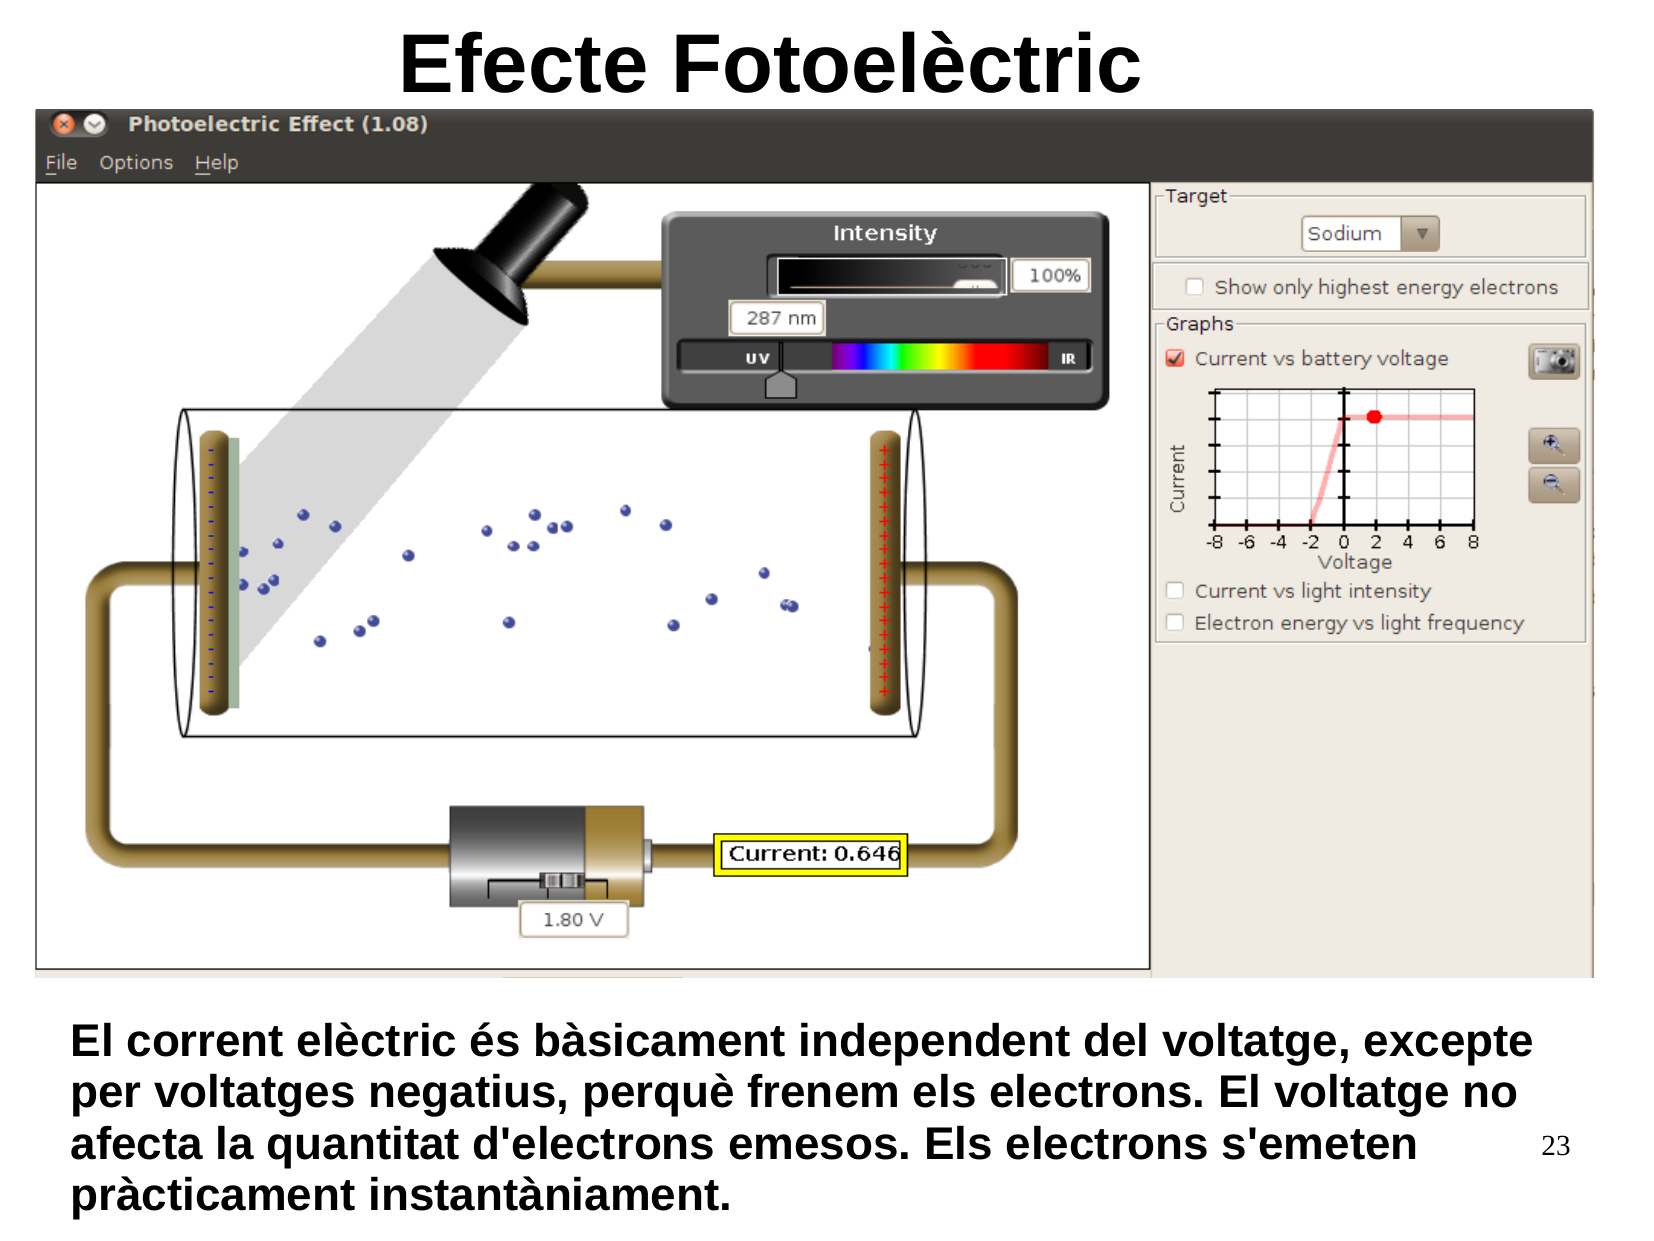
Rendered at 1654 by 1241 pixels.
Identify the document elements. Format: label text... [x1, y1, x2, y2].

picture [35, 109, 1595, 978]
text_box El corrent elèctric és bàsicament independent del voltatge, excepte per voltatges negatius, perquè frenem els electrons. El voltatge no afecta la quantitat d'electrons emesos. Els electrons s'emeten pràcticament instantàniament. [55, 1007, 1555, 1228]
text_box Efecte Fotoelèctric [383, 10, 1210, 109]
